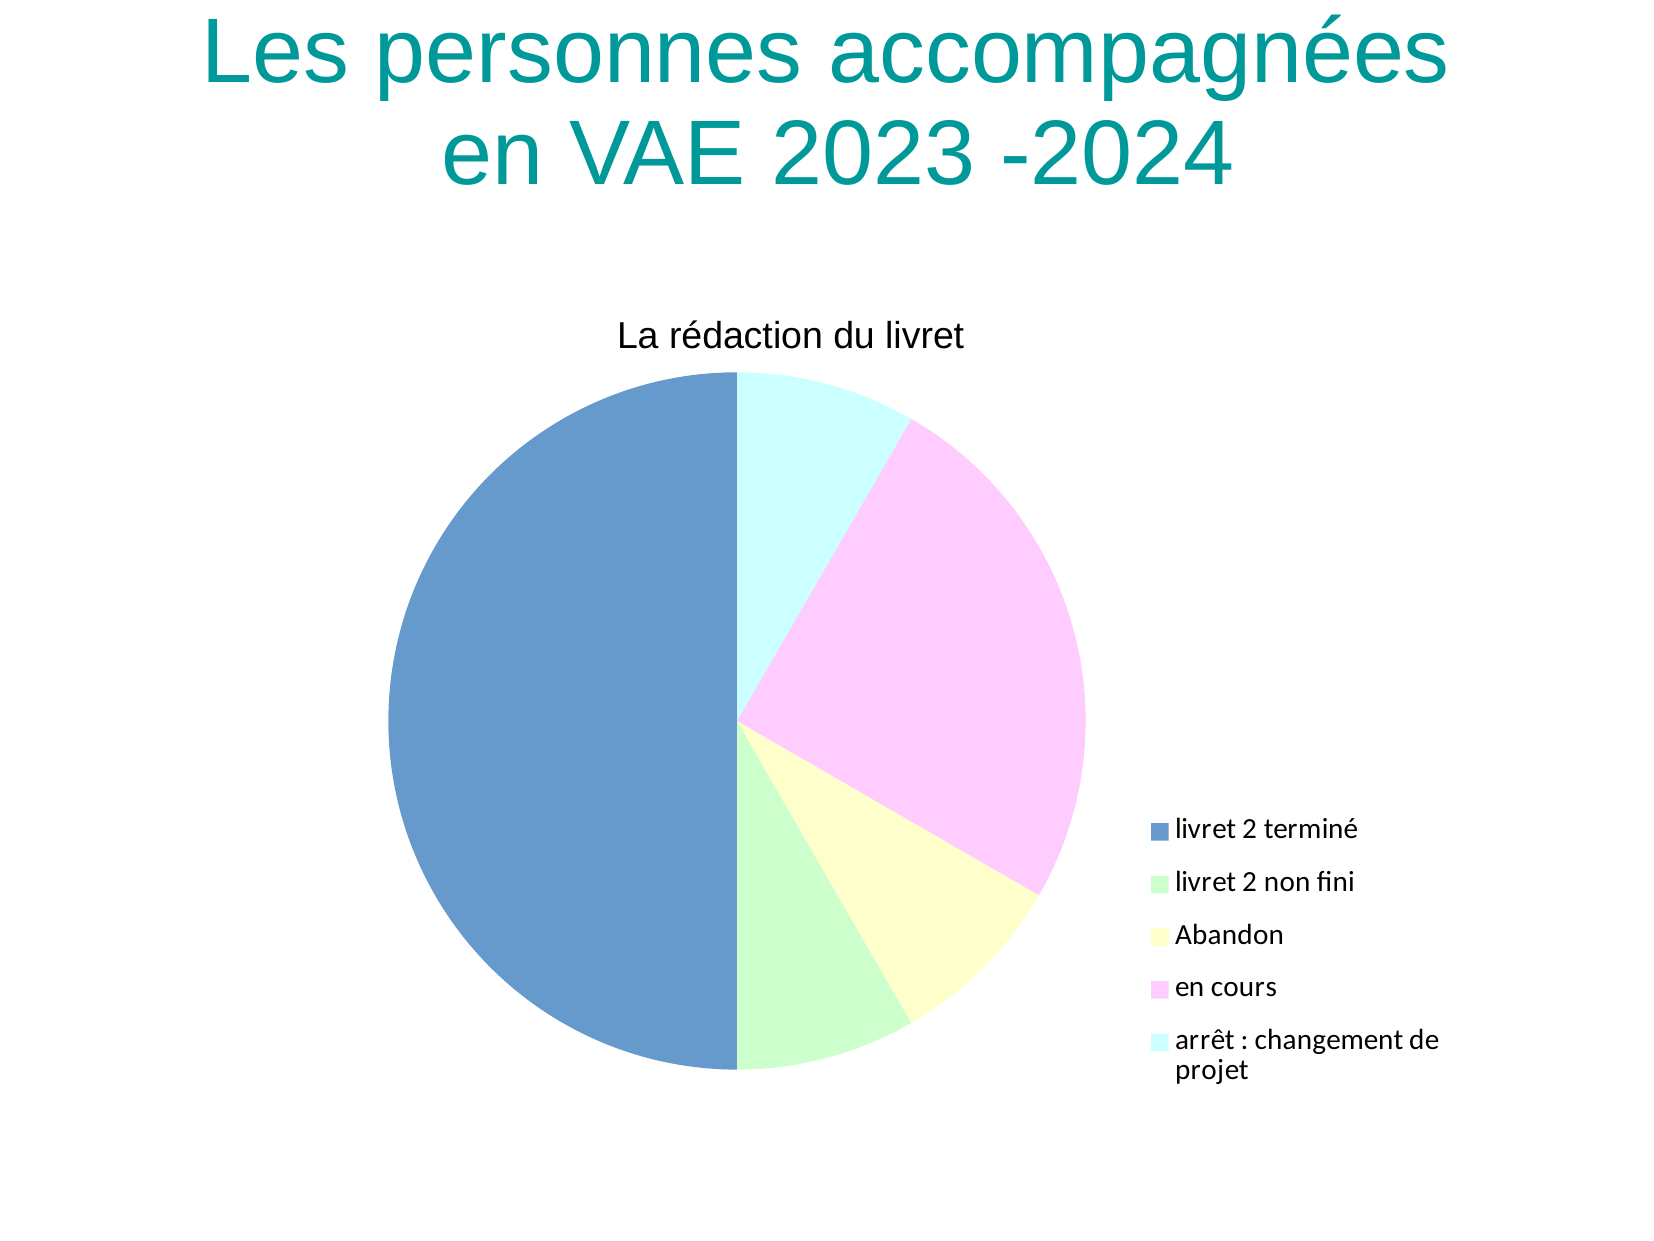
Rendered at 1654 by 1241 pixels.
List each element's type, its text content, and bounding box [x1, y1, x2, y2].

text_box La rédaction du livret [602, 306, 1040, 364]
chart [295, 291, 1465, 1111]
title Les personnes accompagnées en VAE 2023 -2024 [82, 0, 1571, 307]
